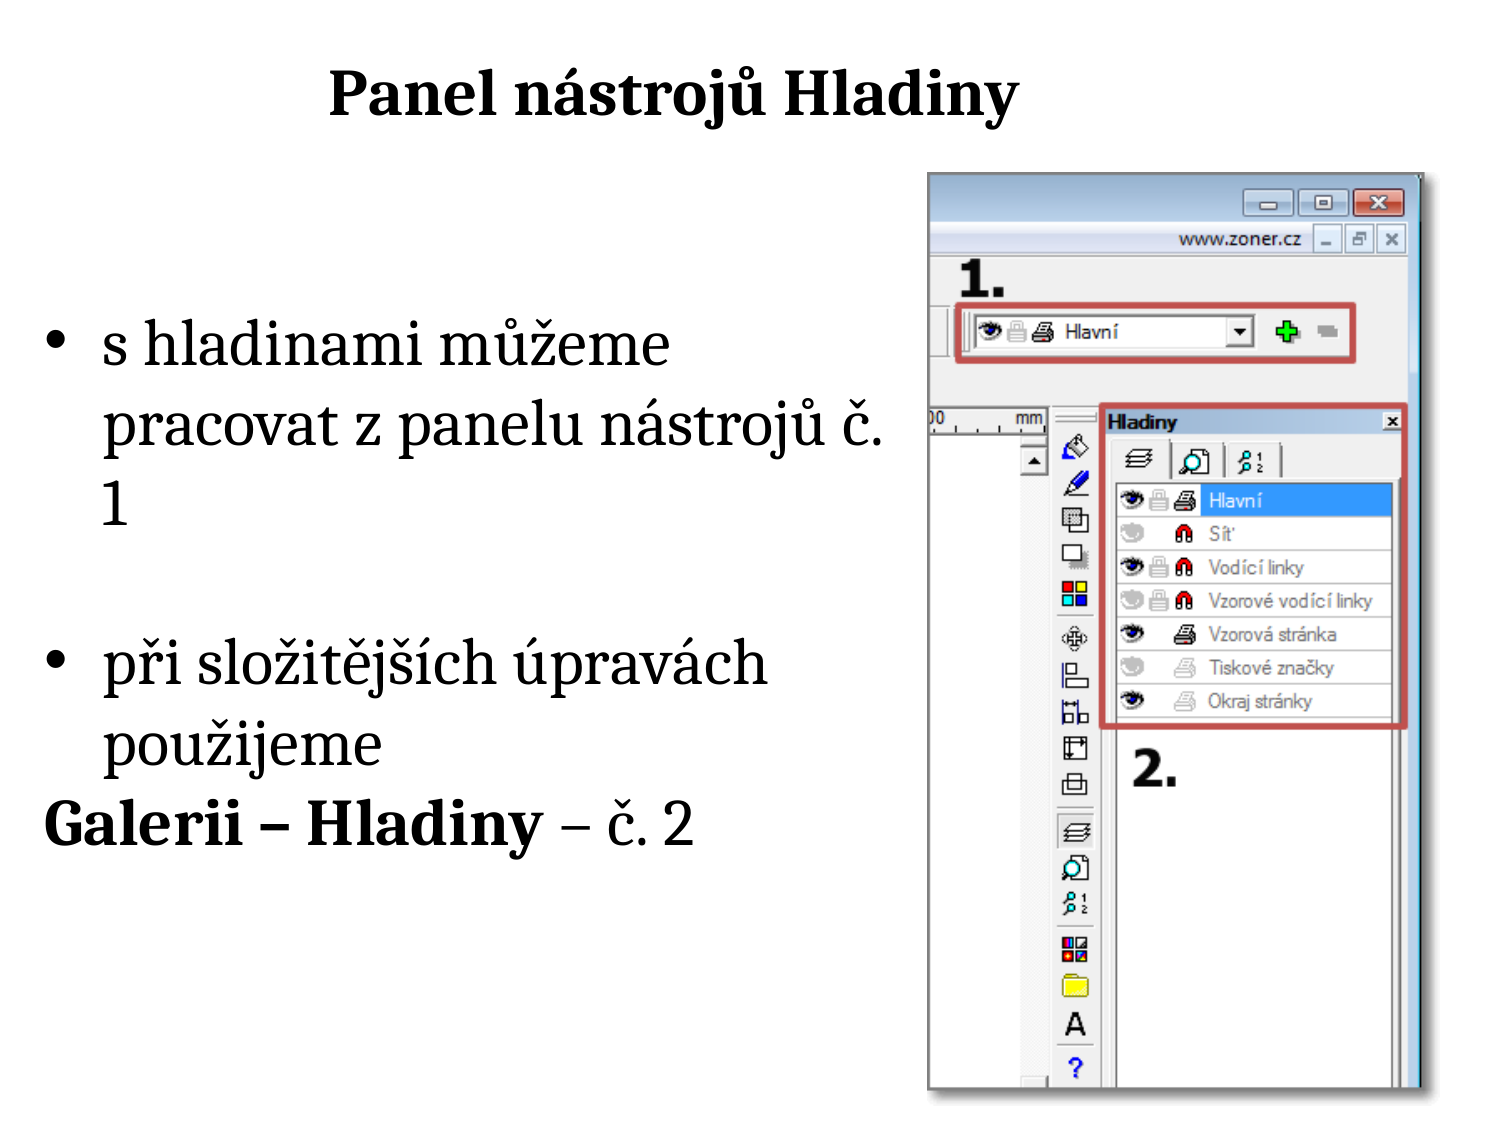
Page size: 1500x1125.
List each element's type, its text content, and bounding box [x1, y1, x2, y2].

picture [927, 172, 1440, 1106]
title Panel nástrojů Hladiny [0, 41, 1351, 237]
text_box s hladinami můžeme pracovat z panelu nástrojů č. 1 při složitějších úpravách použijeme Galerii – Hladiny – č. 2 [0, 290, 916, 947]
